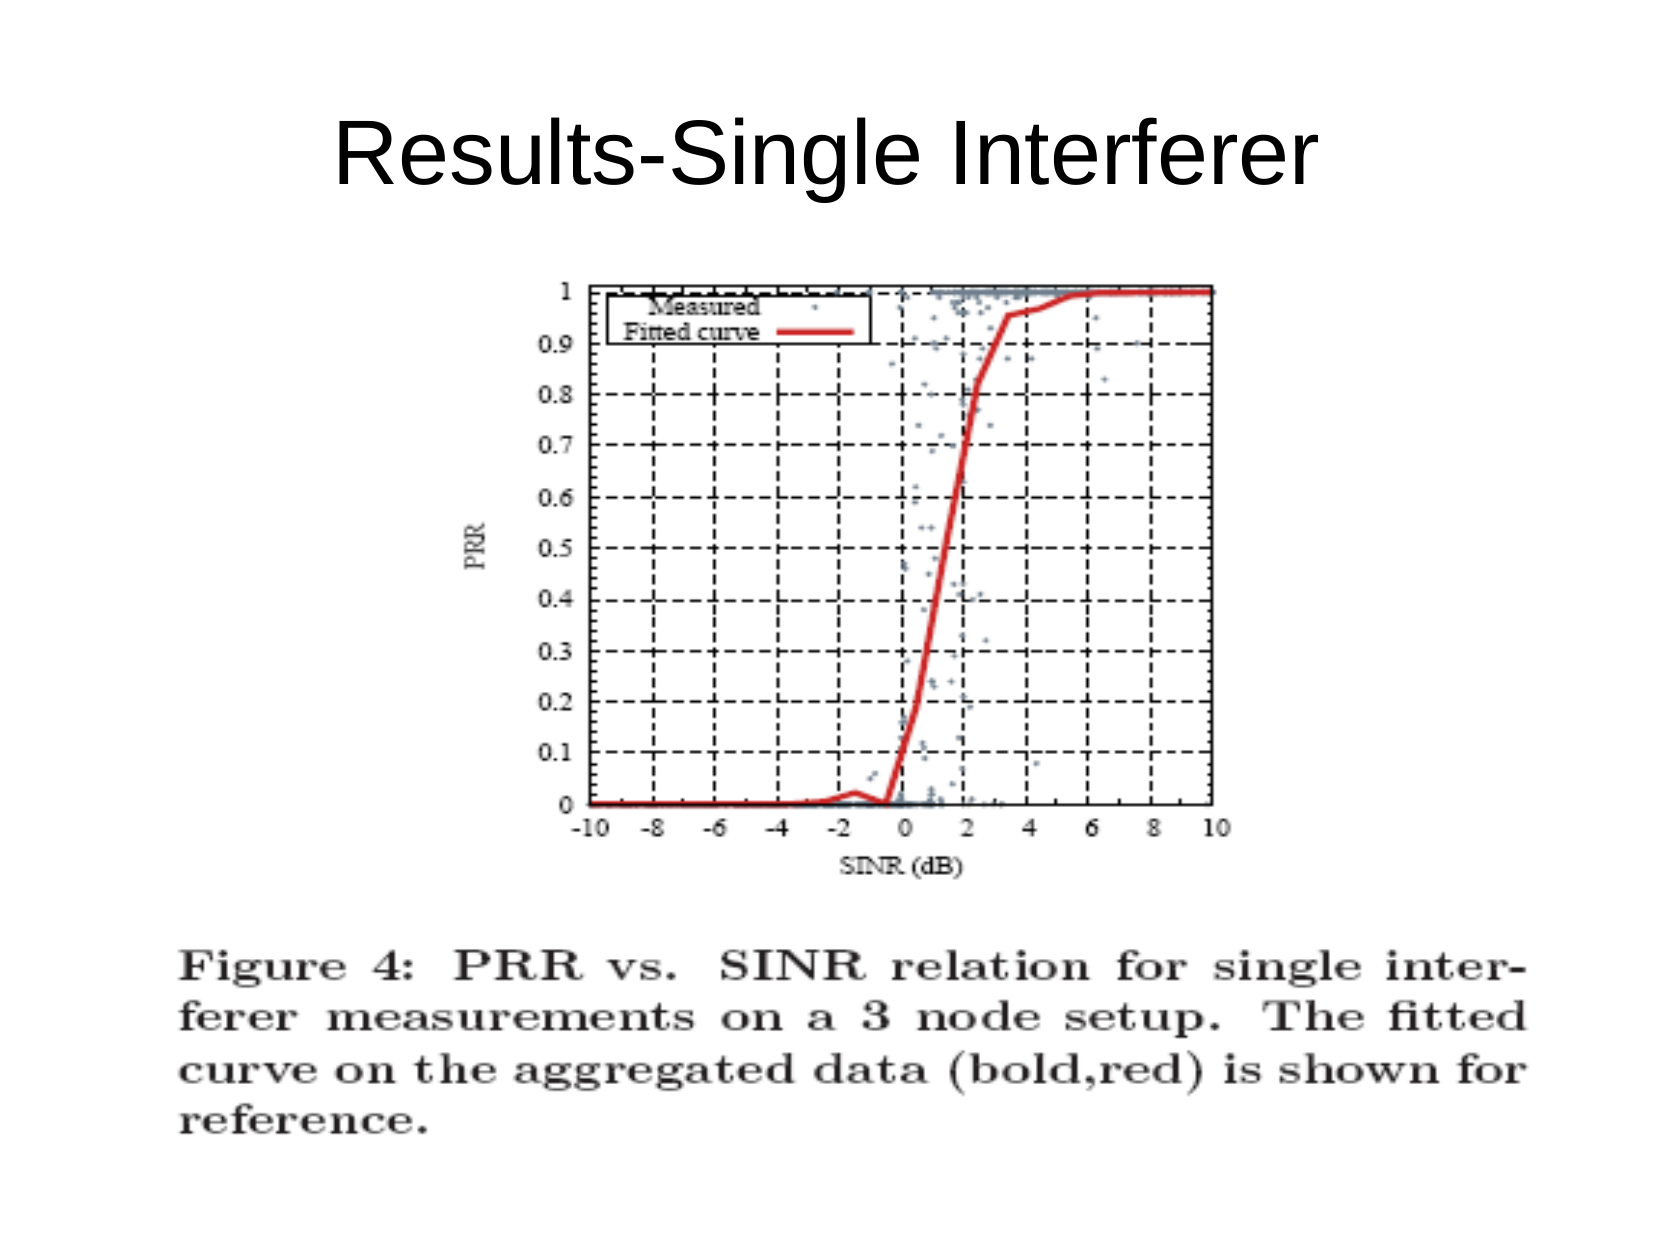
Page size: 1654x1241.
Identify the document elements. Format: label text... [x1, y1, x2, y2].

picture [147, 225, 1570, 1152]
title Results-Single Interferer [82, 49, 1571, 257]
